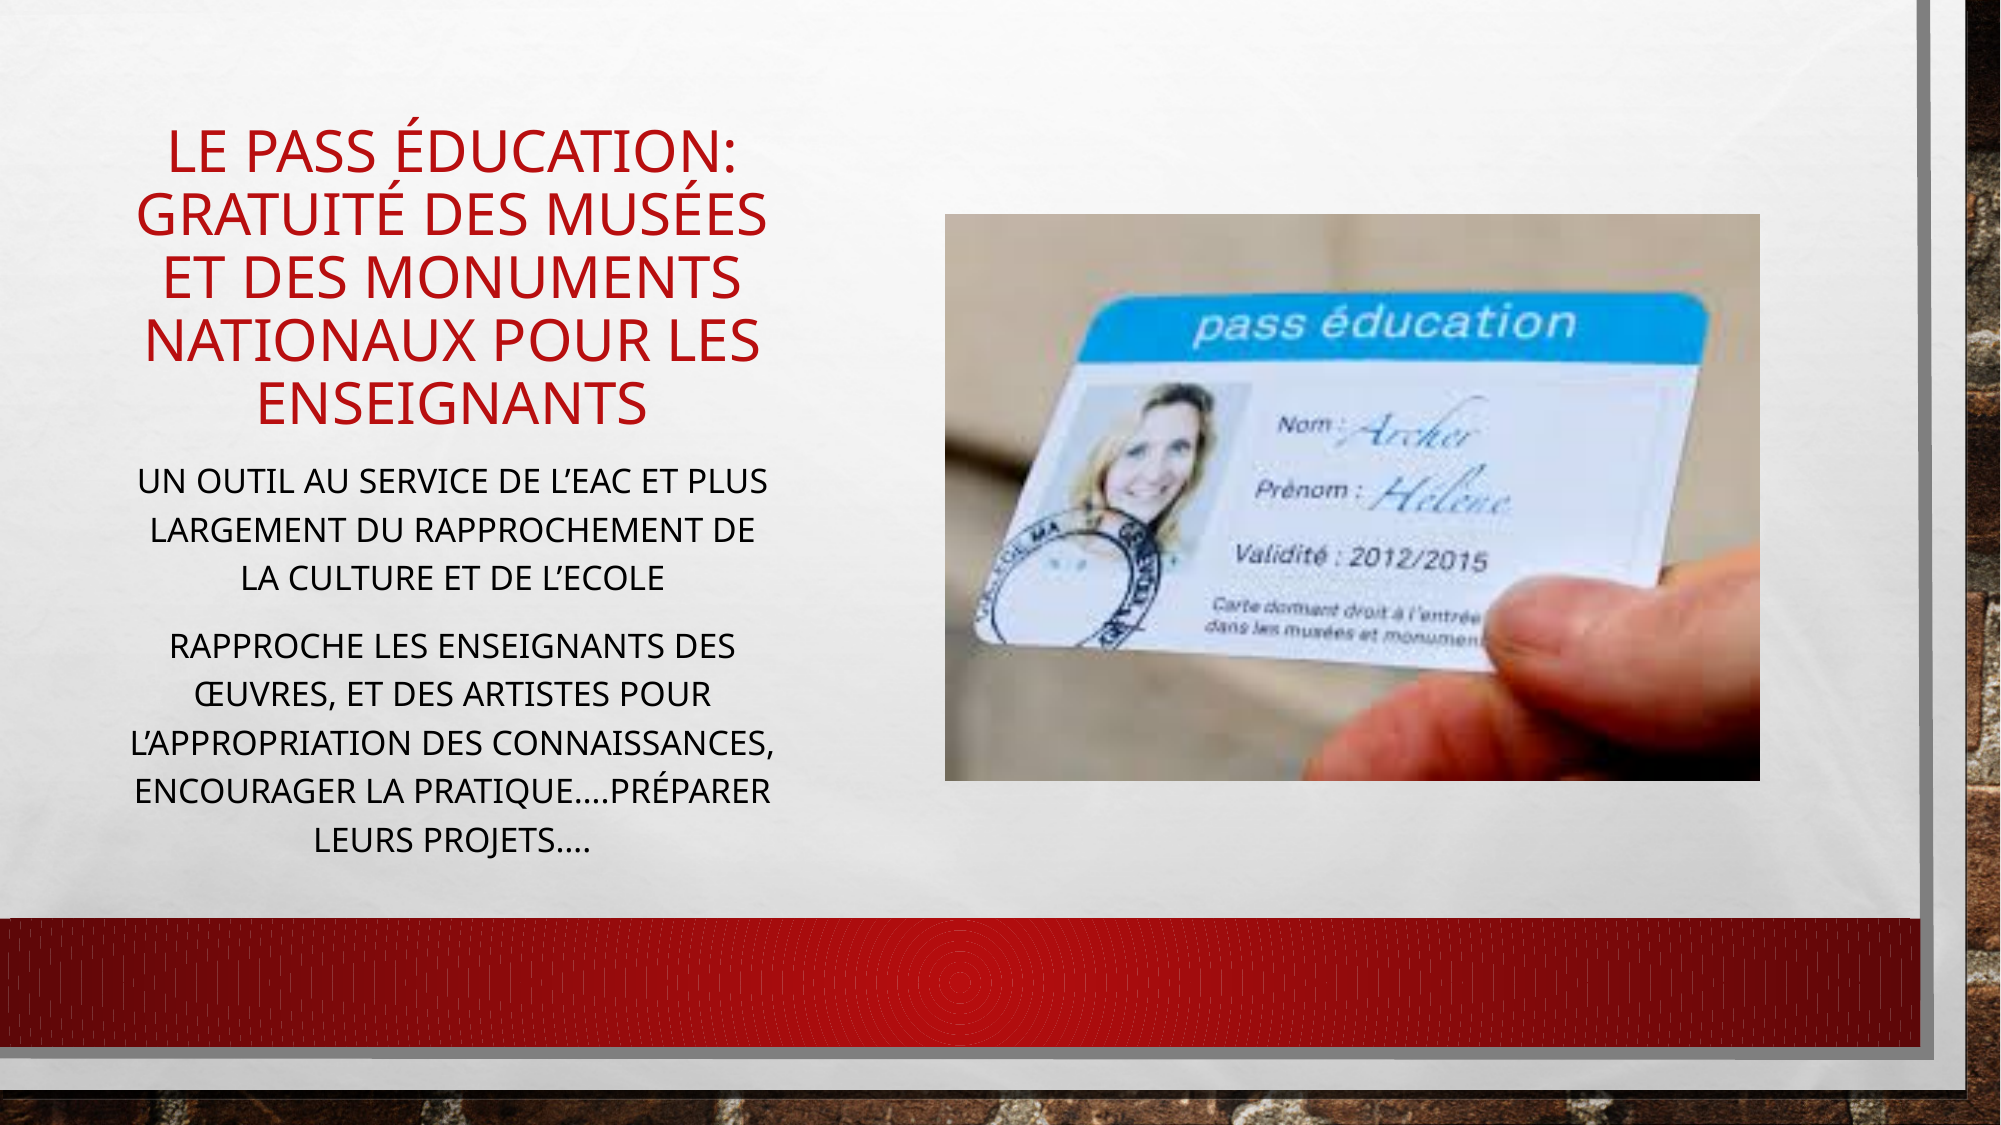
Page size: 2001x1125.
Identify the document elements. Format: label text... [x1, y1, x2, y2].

title Le pass éducation: gratuité des musées et des monuments nationaux pour les enseignants [113, 112, 791, 444]
picture [945, 214, 1760, 781]
list Un outil au service de l’EAC et plus largement du rapprochement de la Culture et de l’Ecole Rapproche les enseignants des œuvres, et des artistes pour l’appropriation des connaissances, encourager la pratique….préparer leurs projets…. [113, 444, 791, 882]
